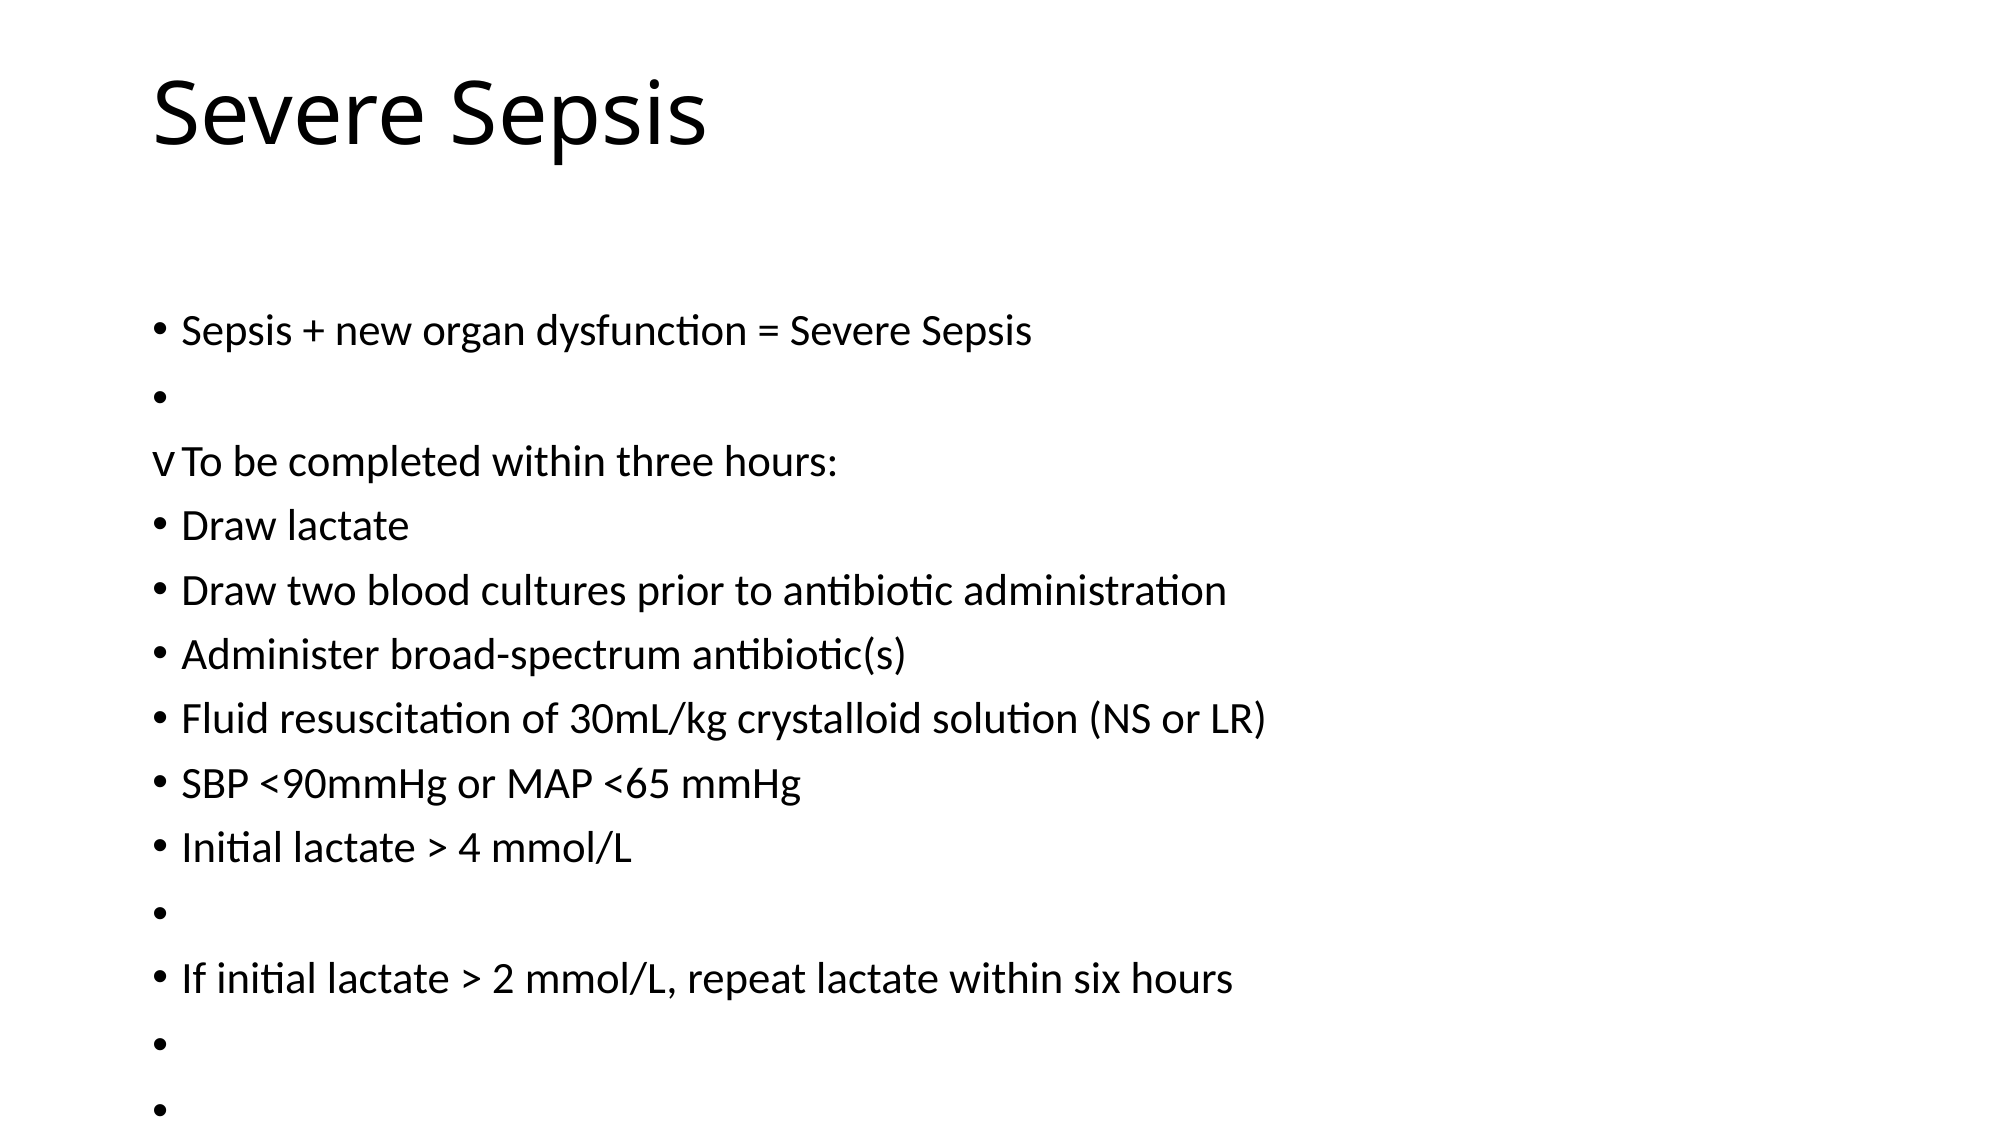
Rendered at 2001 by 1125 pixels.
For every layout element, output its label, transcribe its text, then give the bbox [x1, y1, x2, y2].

list Sepsis + new organ dysfunction = Severe Sepsis To be completed within three hours: Draw lactate Draw two blood cultures prior to antibiotic administration Administer broad-spectrum antibiotic(s) Fluid resuscitation of 30mL/kg crystalloid solution (NS or LR) SBP <90mmHg or MAP <65 mmHg Initial lactate > 4 mmol/L If initial lactate > 2 mmol/L, repeat lactate within six hours [137, 299, 1863, 1014]
title Severe Sepsis [137, 59, 1863, 278]
